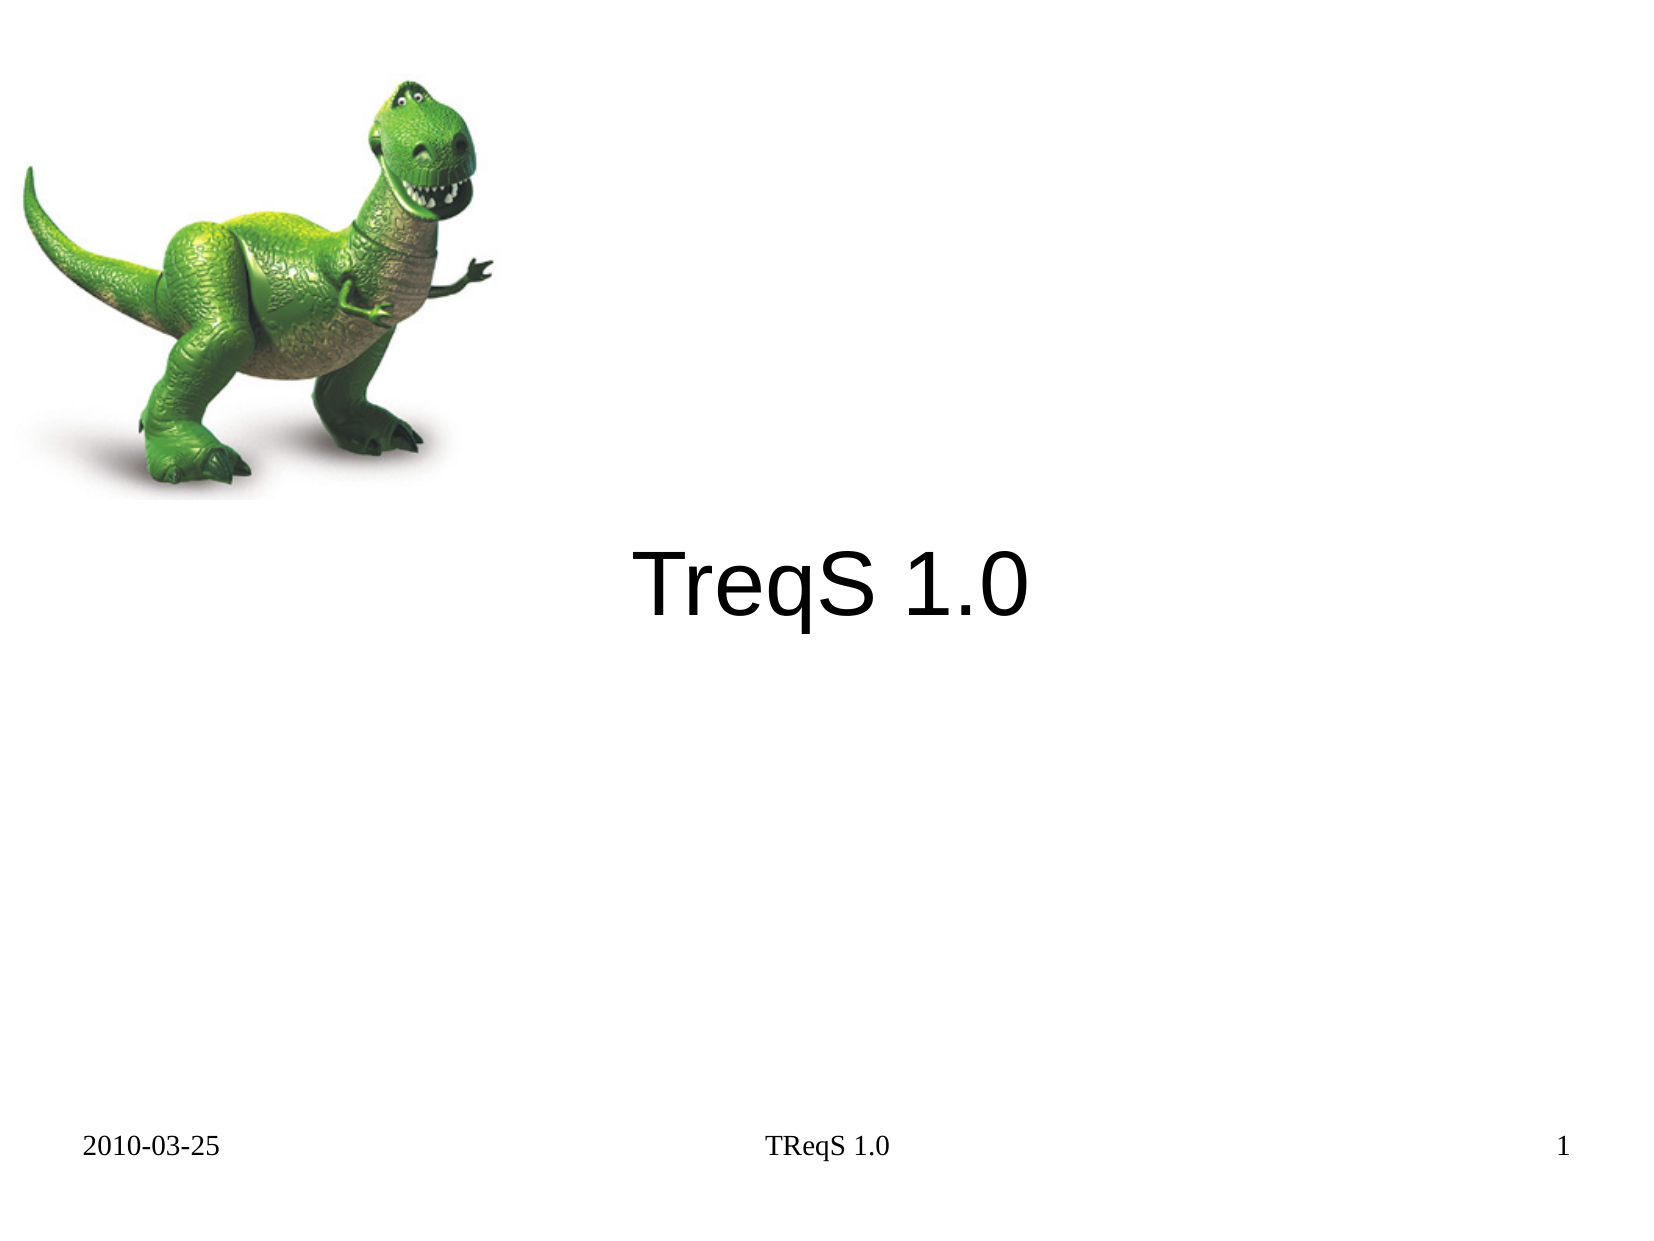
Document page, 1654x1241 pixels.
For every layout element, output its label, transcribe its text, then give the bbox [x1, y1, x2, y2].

title TreqS 1.0 [86, 487, 1576, 680]
picture [0, 0, 500, 500]
